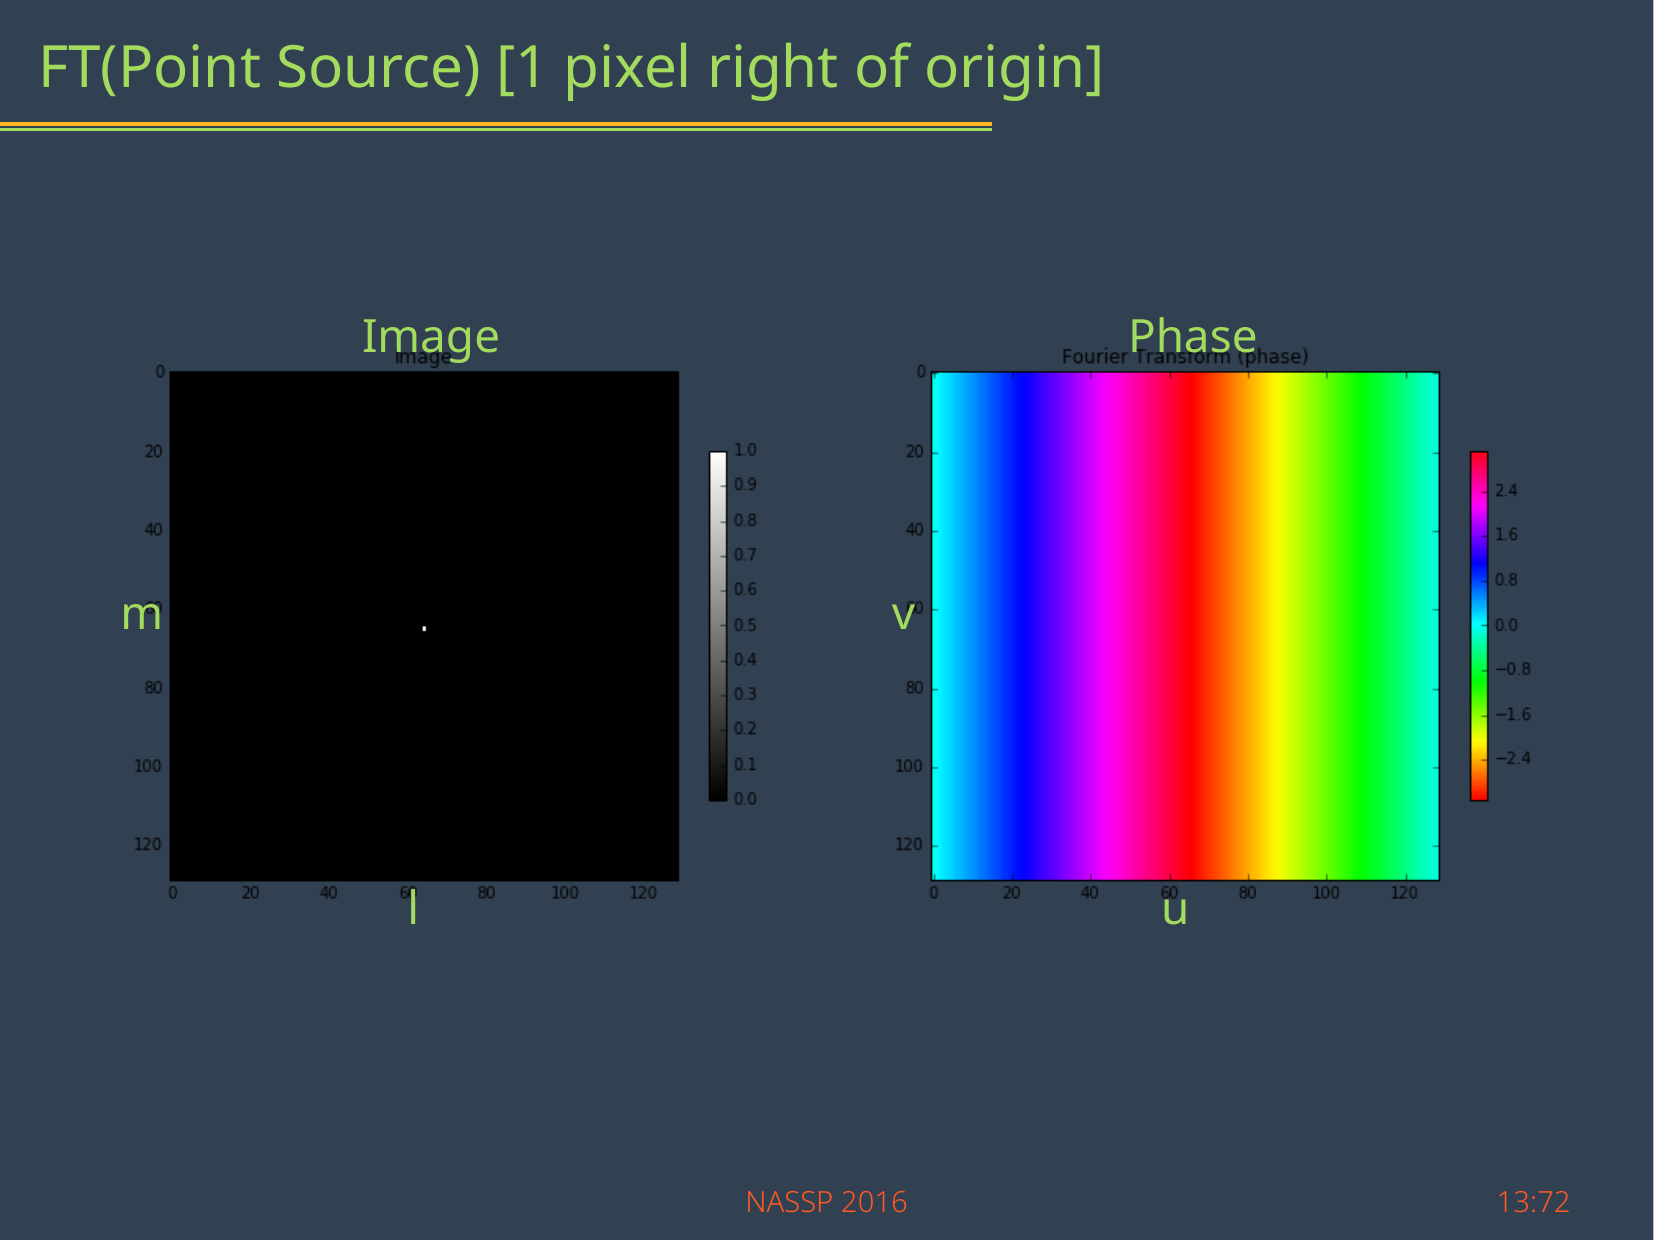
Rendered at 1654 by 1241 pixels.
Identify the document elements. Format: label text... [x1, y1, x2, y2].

text_box FT(Point Source) [1 pixel right of origin] [23, 17, 1182, 103]
text_box v [838, 572, 969, 643]
text_box Image [230, 296, 632, 367]
text_box l [348, 868, 479, 938]
text_box u [1110, 868, 1241, 938]
text_box m [76, 572, 207, 643]
picture [123, 337, 1542, 913]
text_box Phase [992, 296, 1394, 367]
